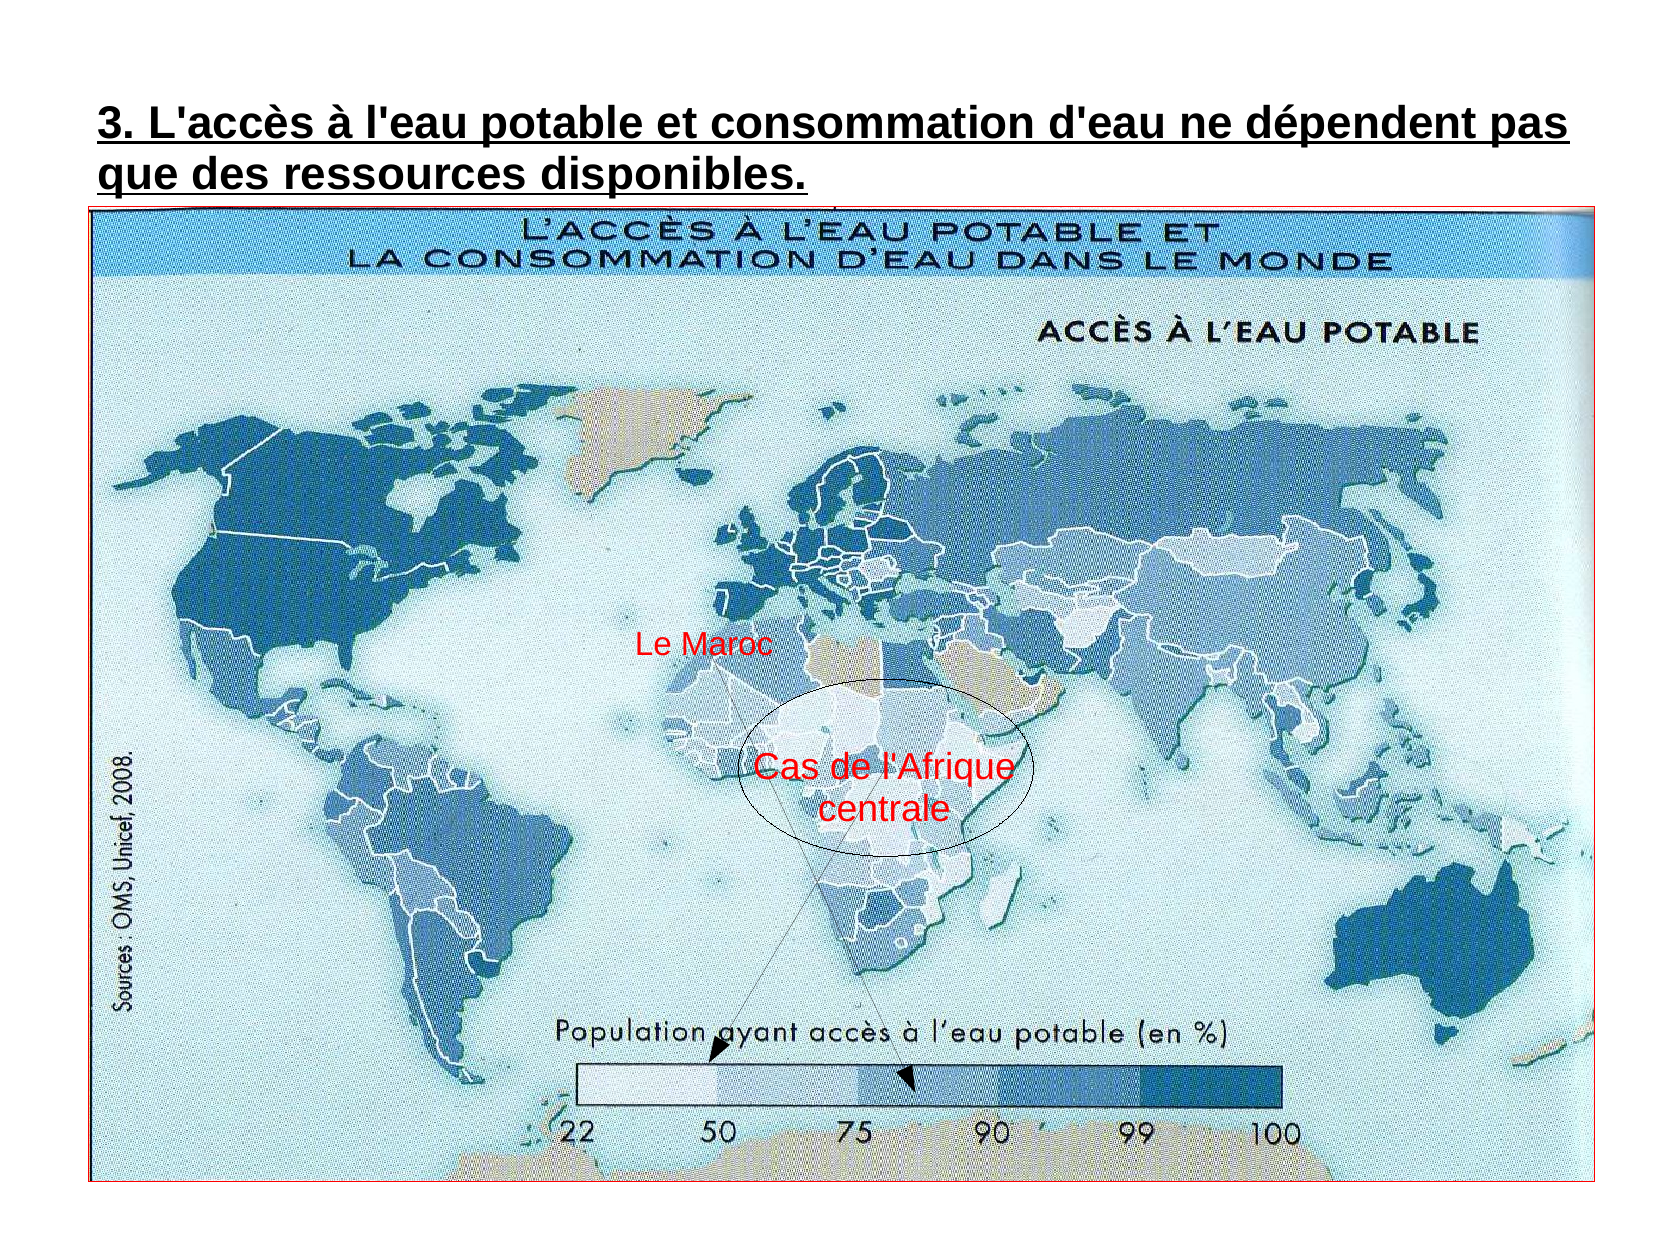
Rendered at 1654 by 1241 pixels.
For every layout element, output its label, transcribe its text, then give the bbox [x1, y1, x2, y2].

text_box Cas de l'Afrique centrale [738, 738, 1061, 838]
picture [88, 206, 1595, 1182]
text_box Le Maroc [620, 617, 789, 670]
text_box 3. L'accès à l'eau potable et consommation d'eau ne dépendent pas que des ressources disponibles. [82, 89, 1585, 210]
